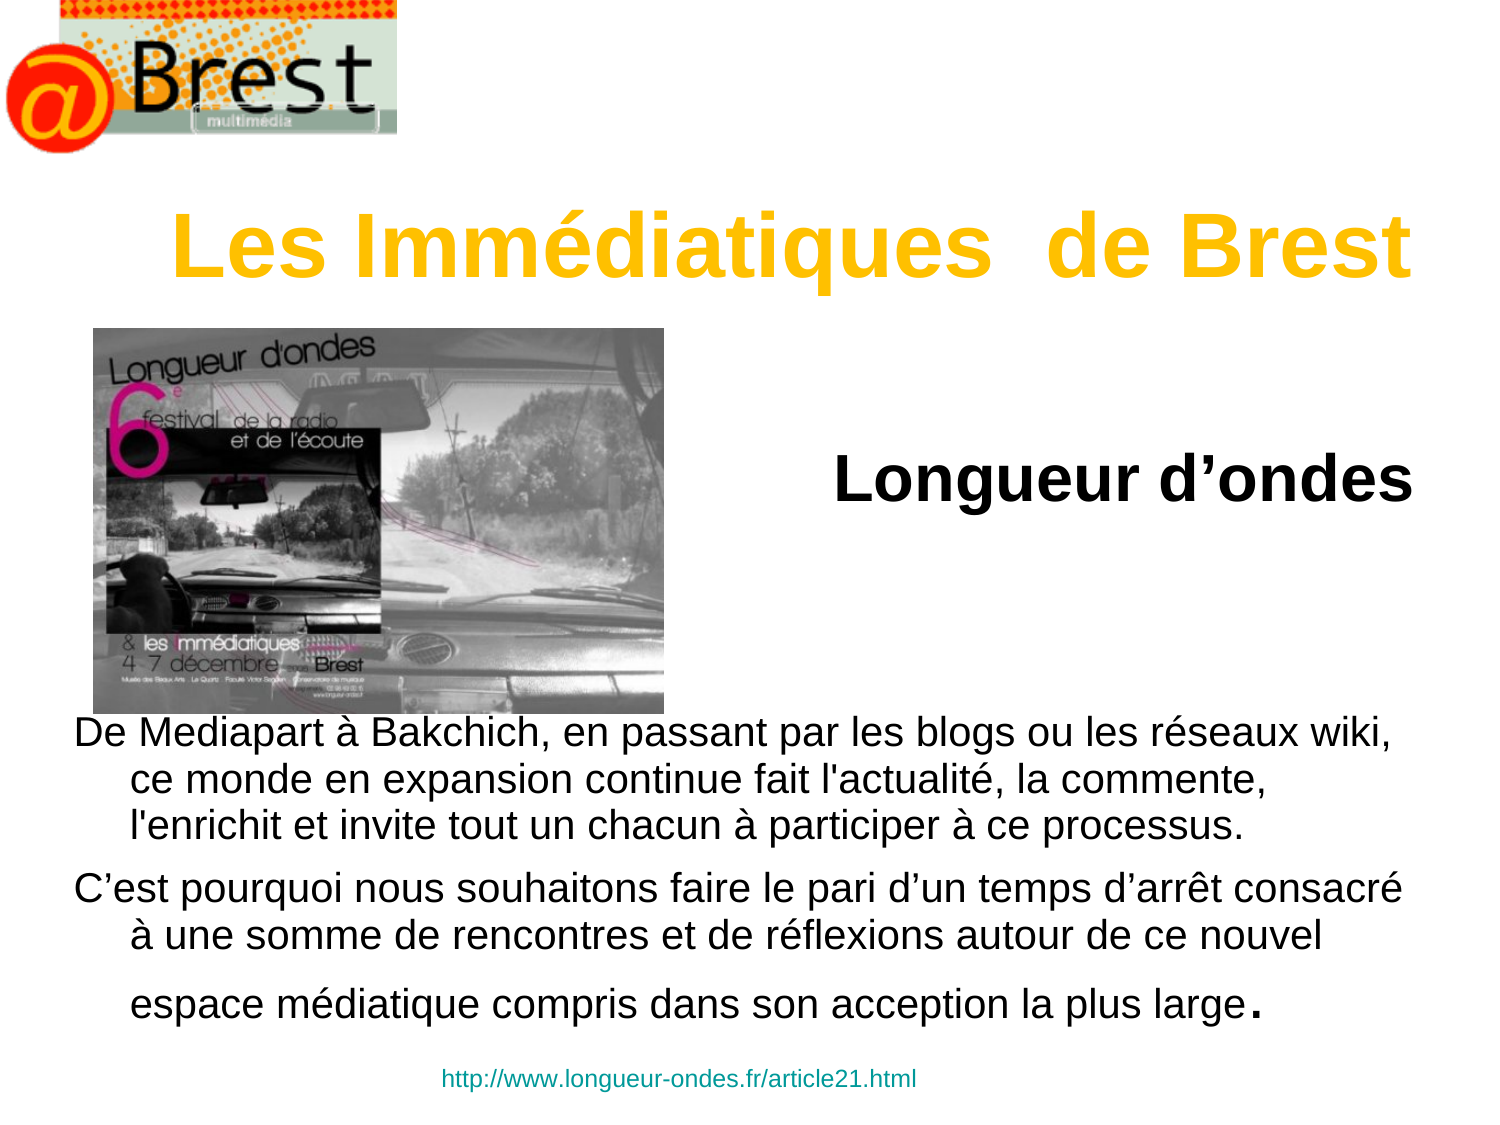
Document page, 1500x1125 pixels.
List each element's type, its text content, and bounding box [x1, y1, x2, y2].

picture [0, 0, 397, 157]
text_box http://www.longueur-ondes.fr/article21.html [304, 1054, 1055, 1125]
picture [93, 328, 664, 715]
title Les Immédiatiques de Brest [117, 152, 1468, 340]
list Longueur d’ondes De Mediapart à Bakchich, en passant par les blogs ou les réseaux wiki, ce monde en expansion continue fait l'actualité, la commente, l'enrichit et invite tout un chacun à participer à ce processus. C’est pourquoi nous souhaitons faire le pari d’un temps d’arrêt consacré à une somme de rencontres et de réflexions autour de ce nouvel espace médiatique compris dans son acception la plus large. [58, 433, 1430, 1125]
